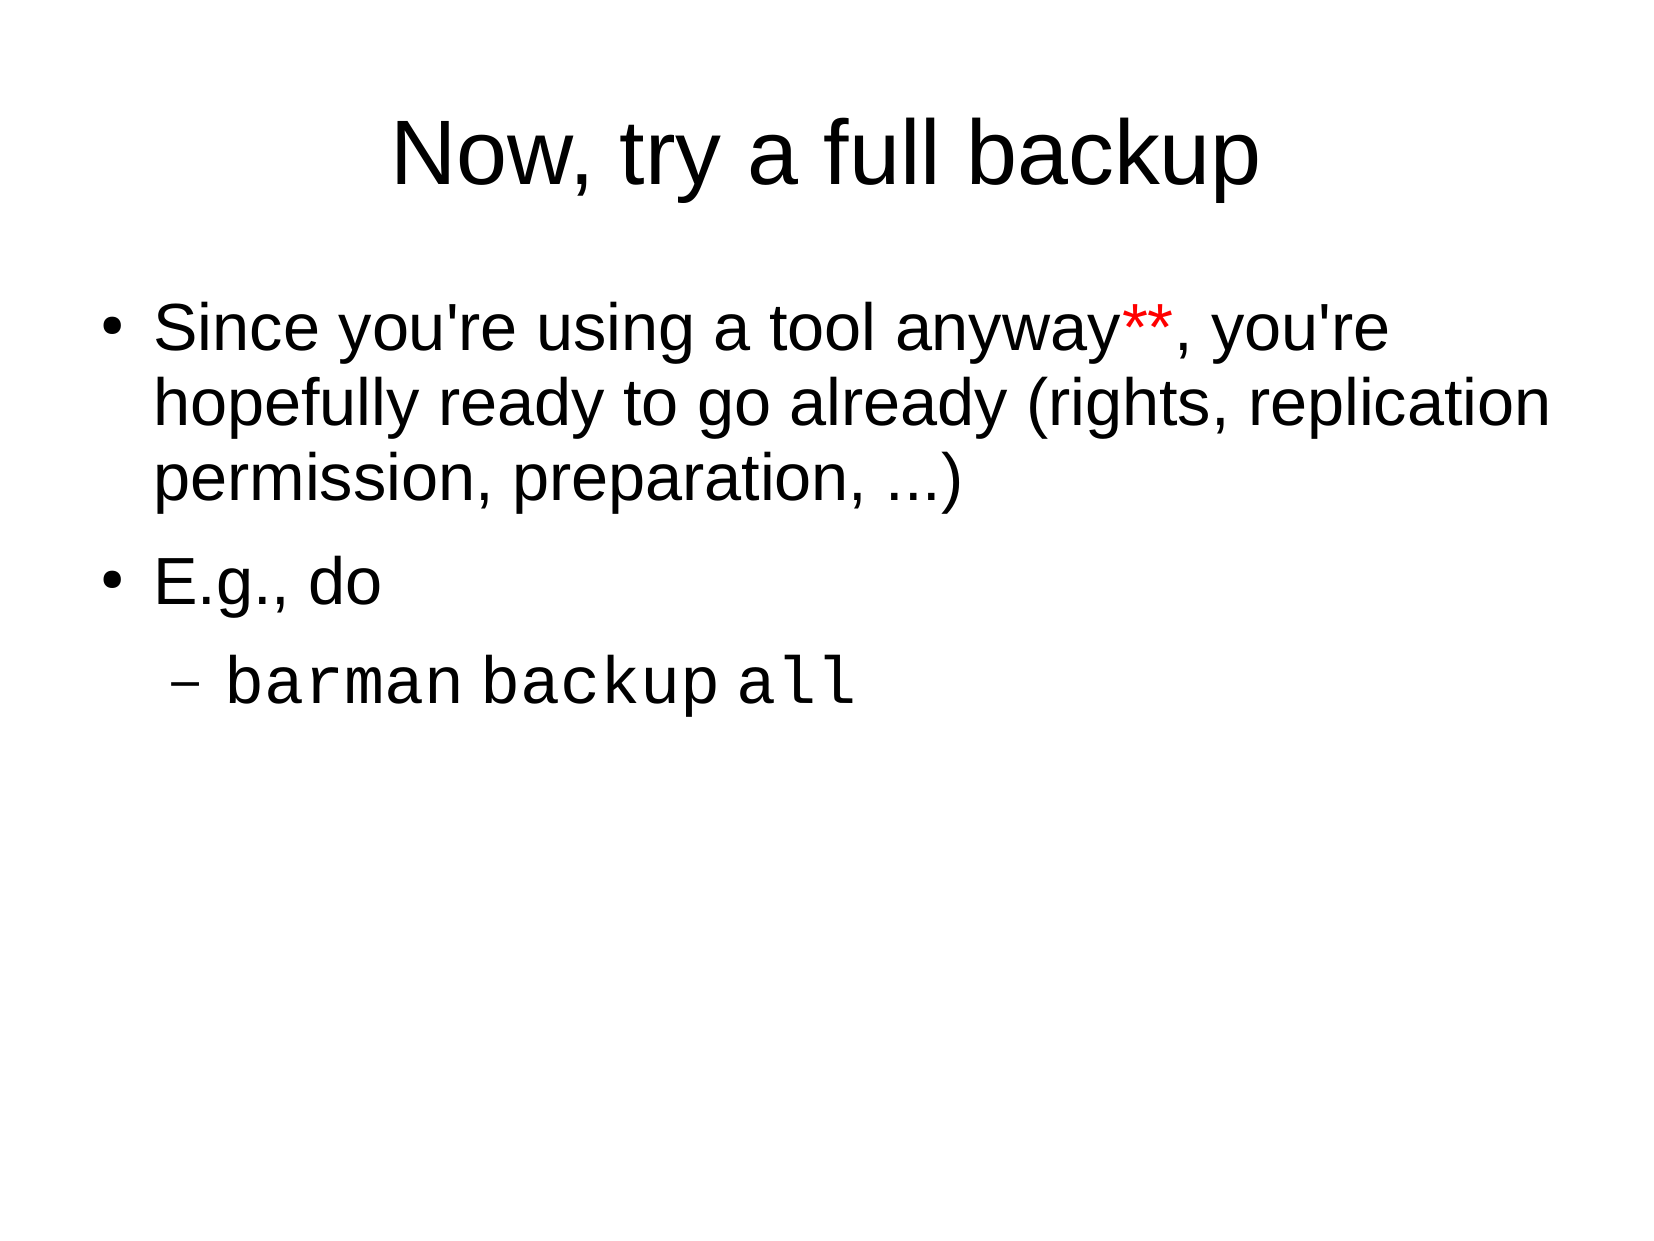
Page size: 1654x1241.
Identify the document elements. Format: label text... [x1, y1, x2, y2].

list Since you're using a tool anyway**, you're hopefully ready to go already (rights, replication permission, preparation, ...) E.g., do barman backup all [82, 290, 1571, 1010]
title Now, try a full backup [82, 49, 1571, 257]
